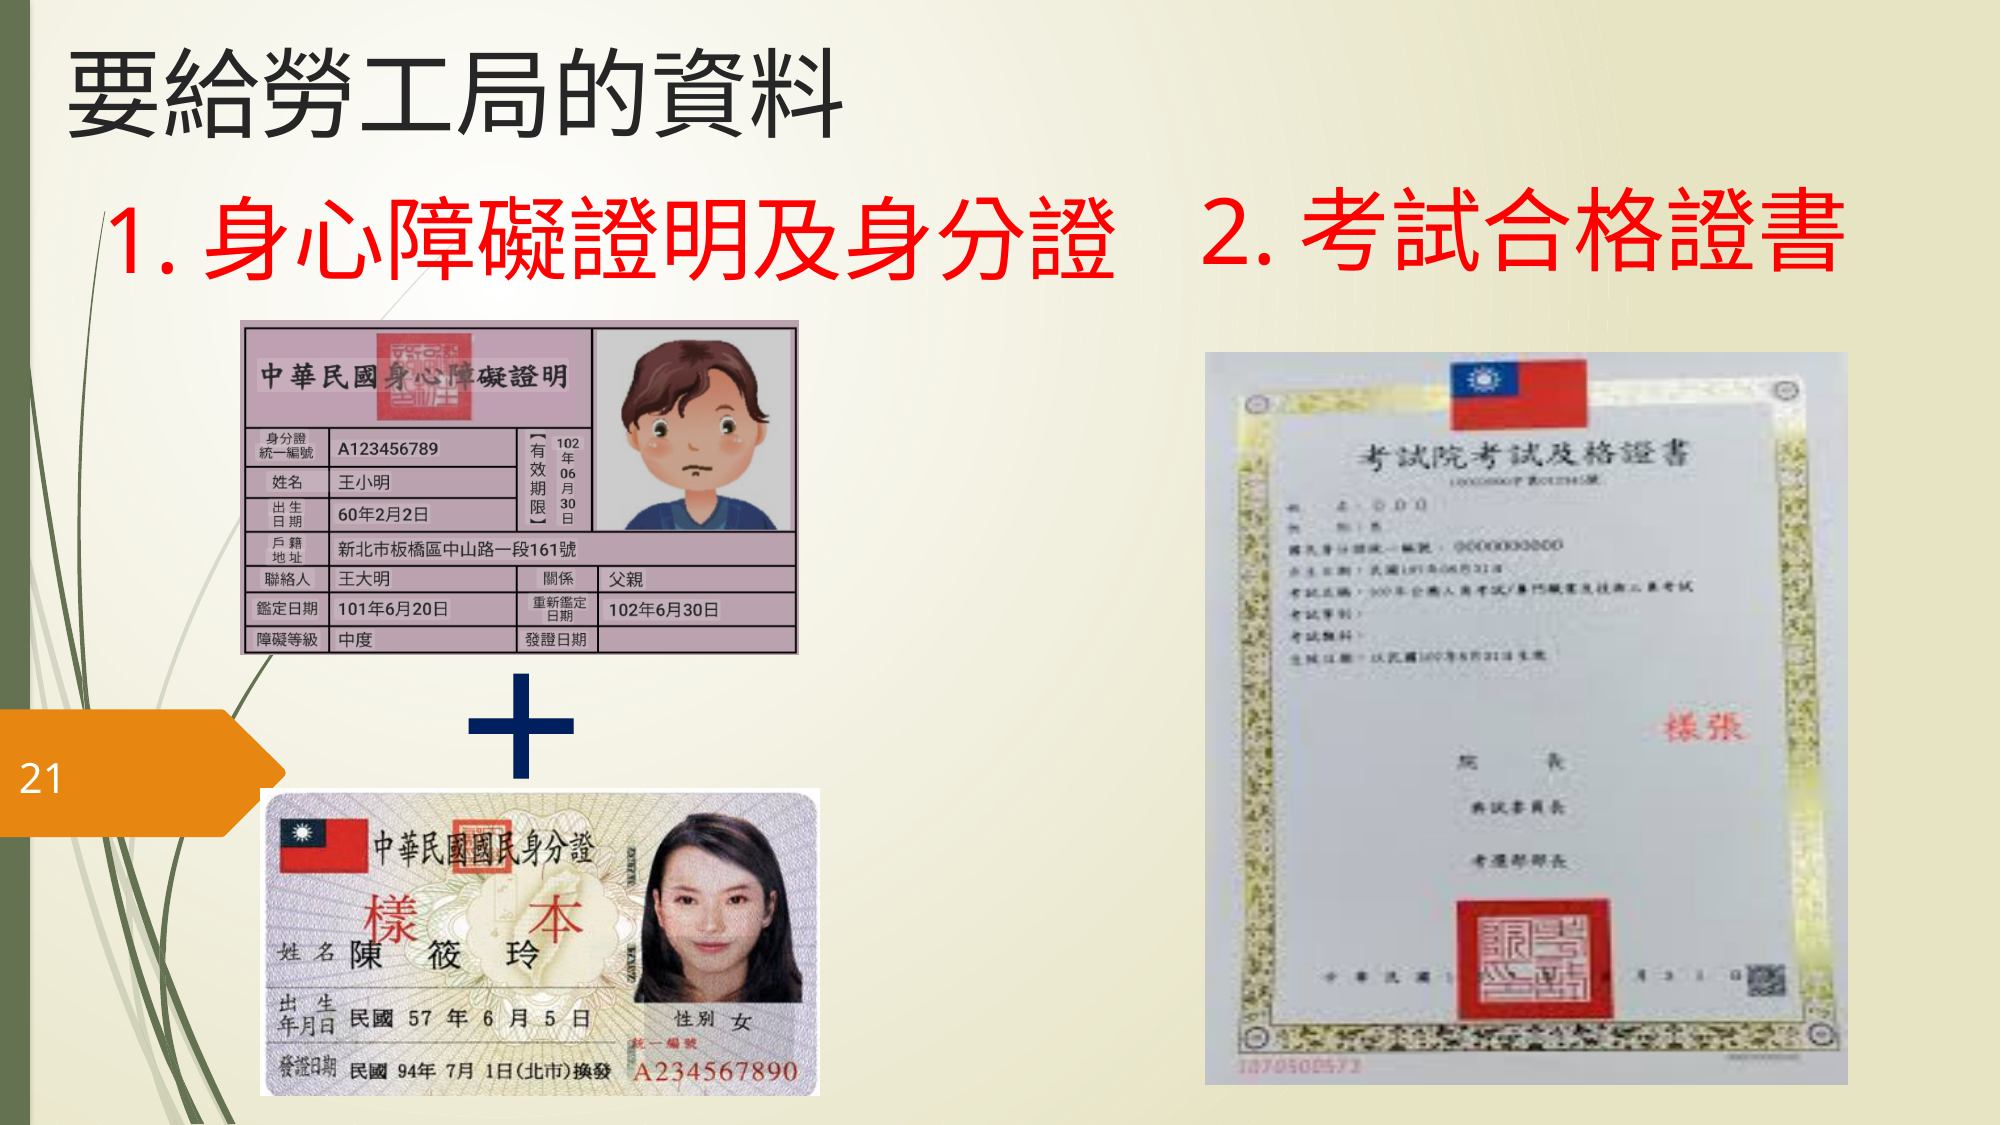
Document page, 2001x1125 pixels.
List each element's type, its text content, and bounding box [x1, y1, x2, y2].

picture [240, 320, 799, 655]
picture [35, 890, 241, 1096]
slide_number <編號> [0, 750, 82, 811]
picture [260, 663, 820, 1096]
text_box 要給勞工局的資料 [49, 0, 868, 158]
picture [1205, 352, 1848, 1085]
text_box 2.考試合格證書 [1184, 165, 2000, 423]
title 1.身心障礙證明及身分證 [87, 163, 1164, 300]
